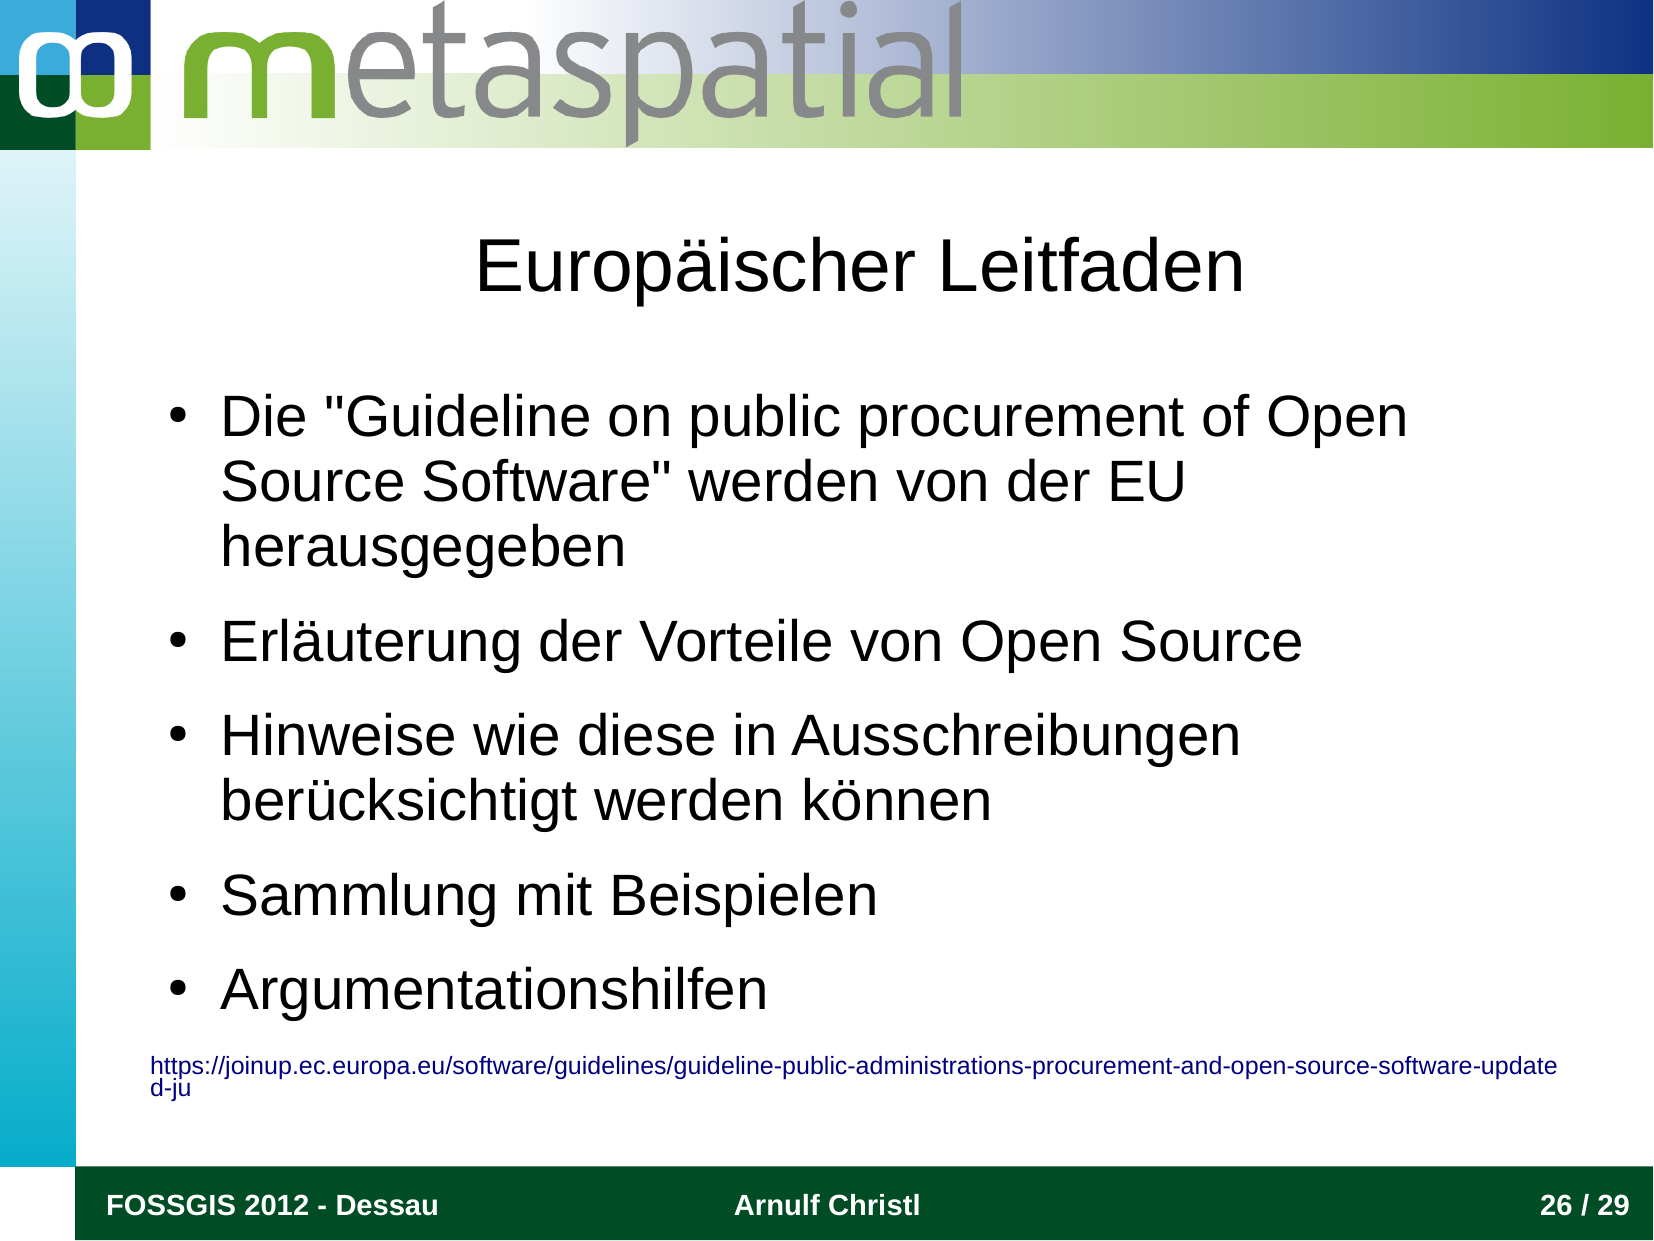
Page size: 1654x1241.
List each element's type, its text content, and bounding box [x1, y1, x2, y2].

picture [0, 0, 961, 150]
title Europäischer Leitfaden [150, 161, 1571, 369]
list Die "Guideline on public procurement of Open Source Software" werden von der EU herausgegeben Erläuterung der Vorteile von Open Source Hinweise wie diese in Ausschreibungen berücksichtigt werden können Sammlung mit Beispielen Argumentationshilfen https://joinup.ec.europa.eu/software/guidelines/guideline-public-administrations-procurement-and-open-source-software-updated-ju [150, 383, 1571, 1203]
